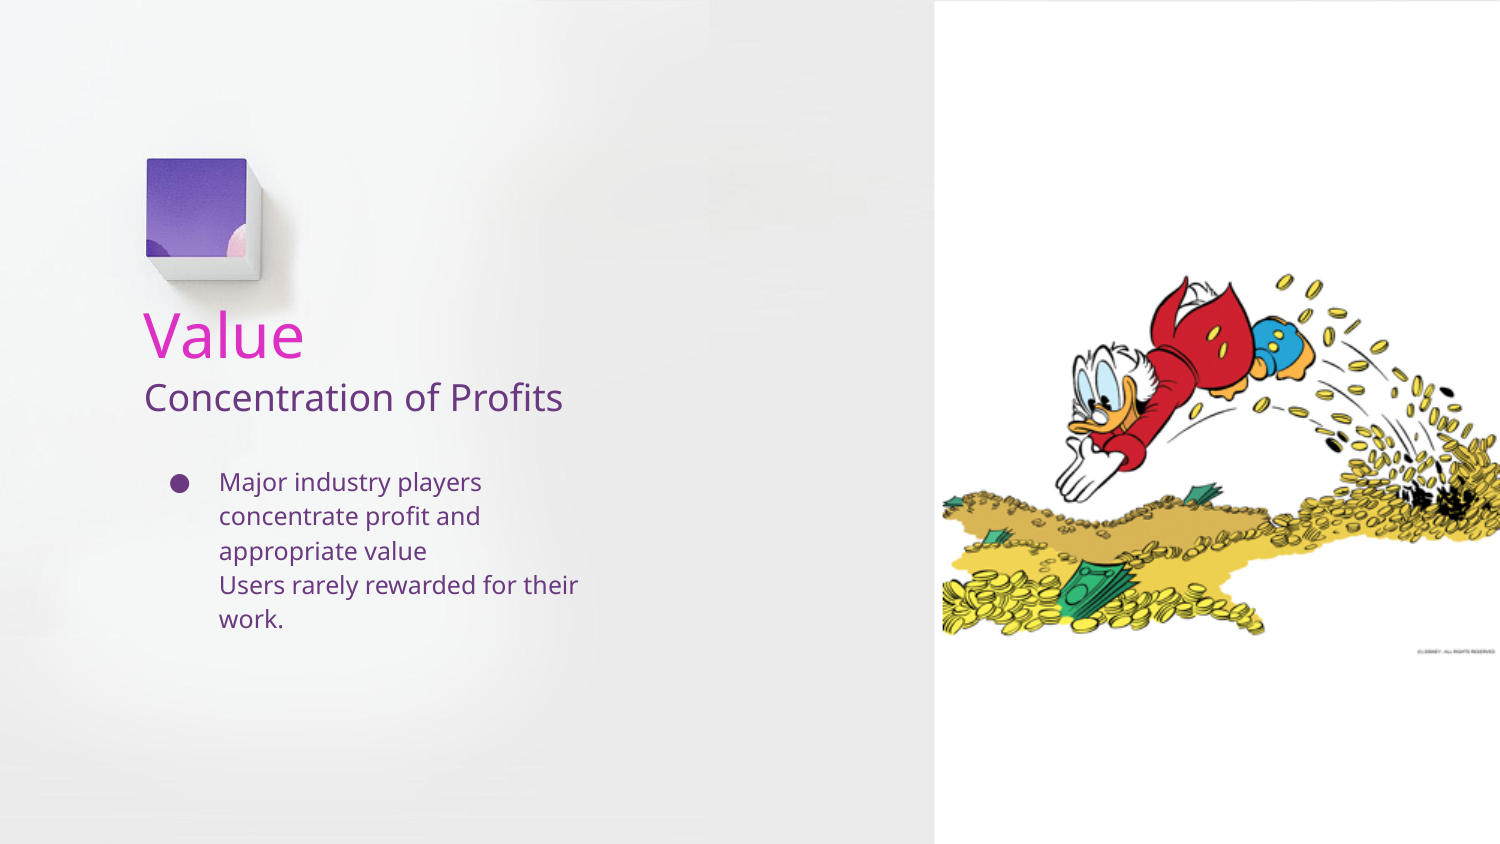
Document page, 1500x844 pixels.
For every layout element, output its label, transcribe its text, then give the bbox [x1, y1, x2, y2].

title Concentration of Profits [128, 359, 725, 466]
picture [940, 238, 1500, 661]
picture [0, 0, 1500, 844]
title Value [128, 280, 669, 359]
title Major industry players concentrate profit and appropriate value Users rarely rewarded for their work. [128, 446, 634, 721]
text_box [934, 1, 1500, 844]
